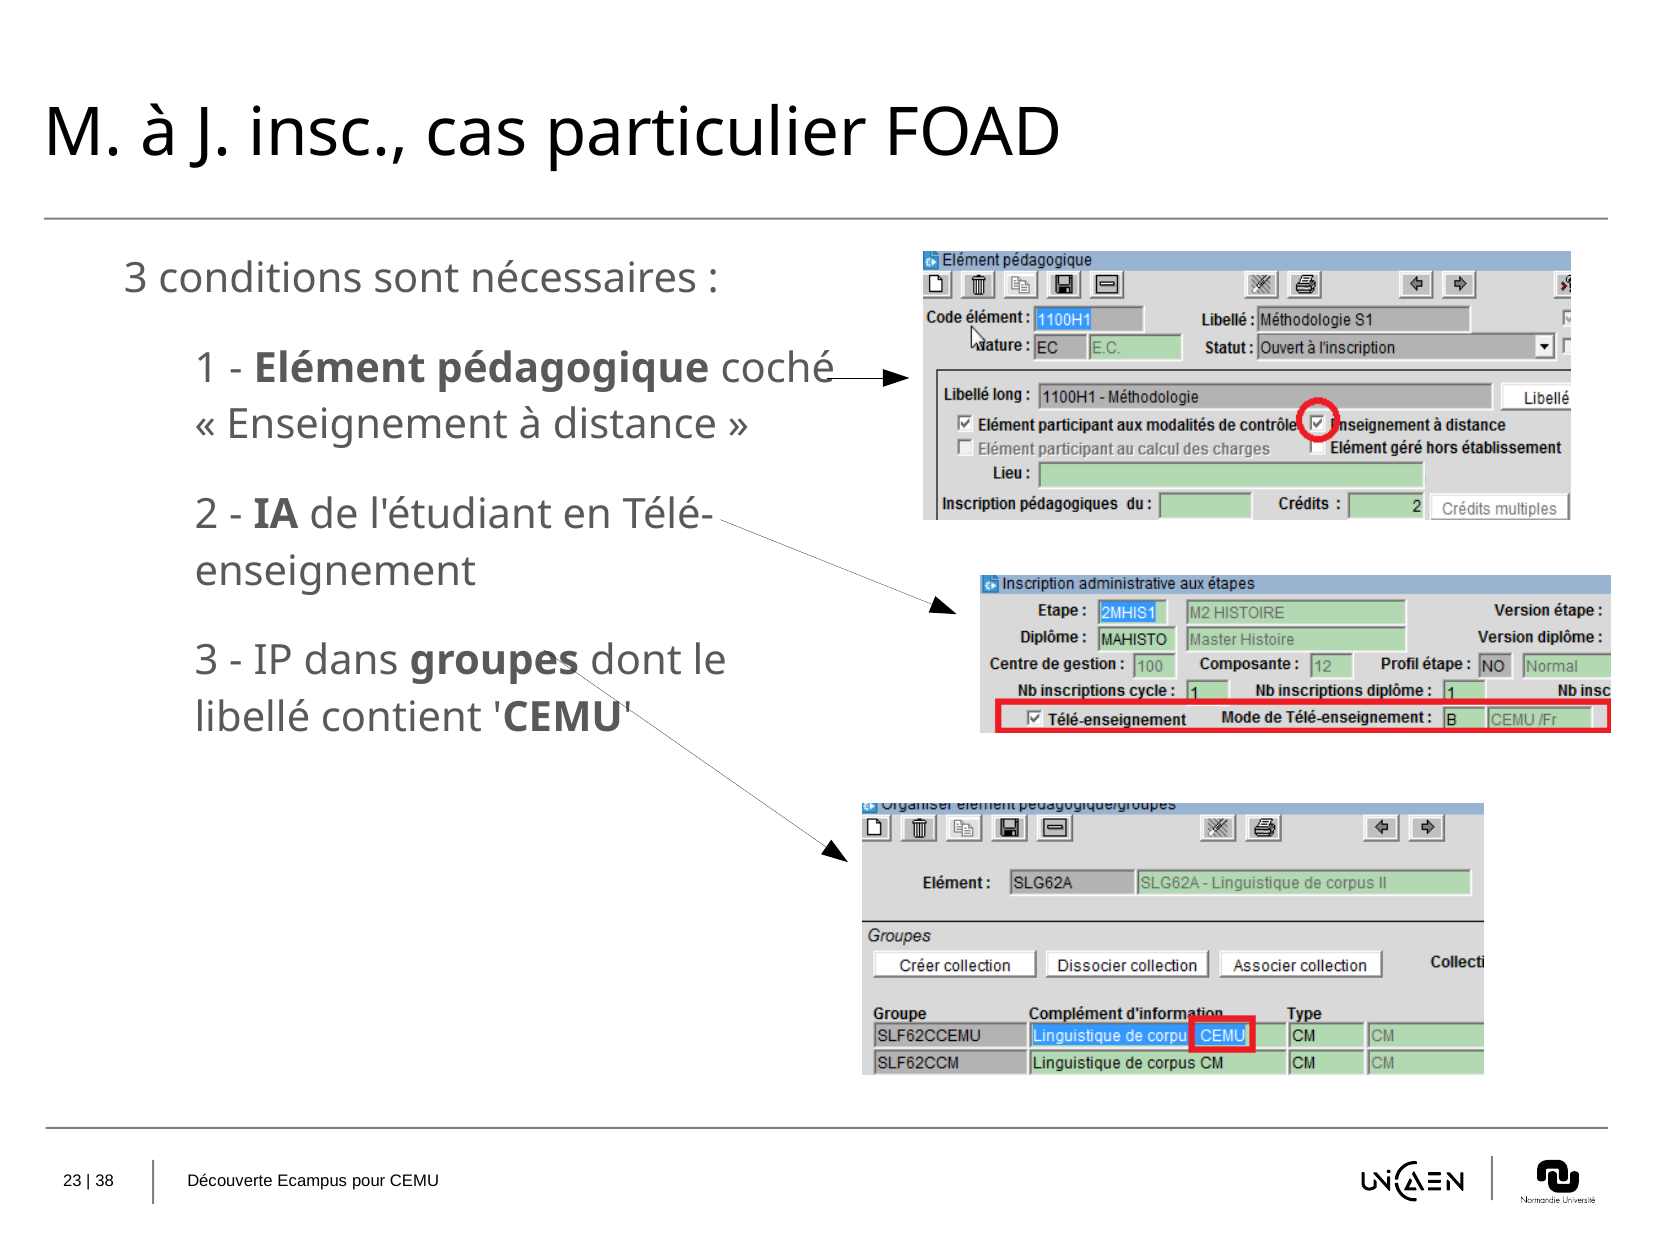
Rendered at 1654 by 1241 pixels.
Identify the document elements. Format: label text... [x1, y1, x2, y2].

picture [862, 803, 1484, 1075]
list 3 conditions sont nécessaires : 1 - Elément pédagogique coché « Enseignement à distance » 2 - IA de l'étudiant en Télé-enseignement 3 - IP dans groupes dont le libellé contient 'CEMU' [123, 248, 848, 1113]
title M. à J. insc., cas particulier FOAD [43, 65, 1608, 193]
picture [980, 575, 1611, 733]
picture [923, 251, 1571, 520]
